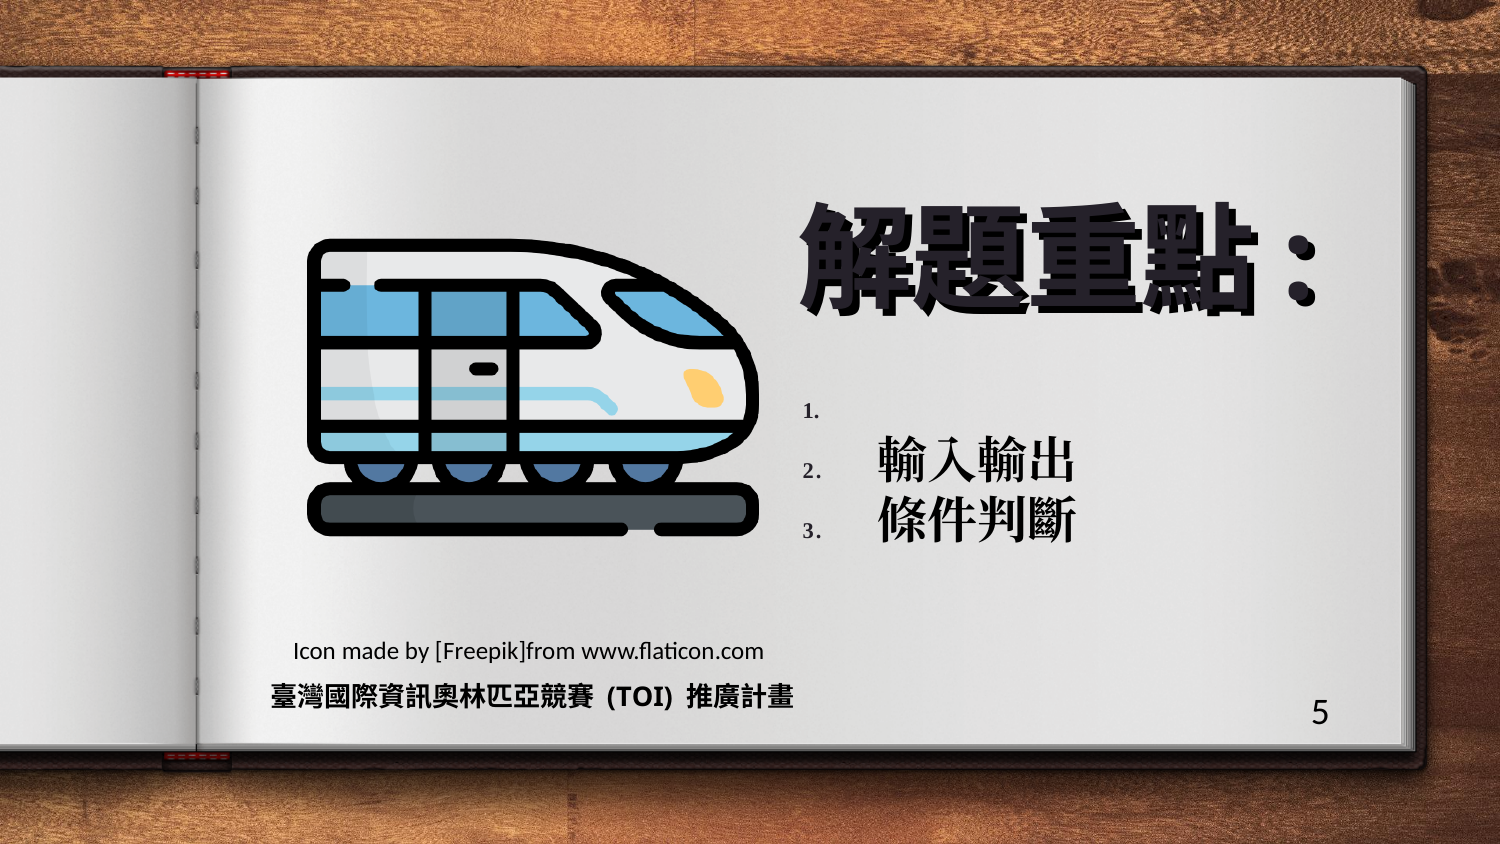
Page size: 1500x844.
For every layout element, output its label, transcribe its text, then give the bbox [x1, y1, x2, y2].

title 解題重點: [782, 146, 1313, 338]
text_box Icon made by [Freepik]from www.flaticon.com [278, 627, 867, 672]
picture [307, 161, 759, 614]
text_box [1295, 672, 1386, 737]
subtitle 輸入輸出 條件判斷 [787, 353, 1341, 627]
